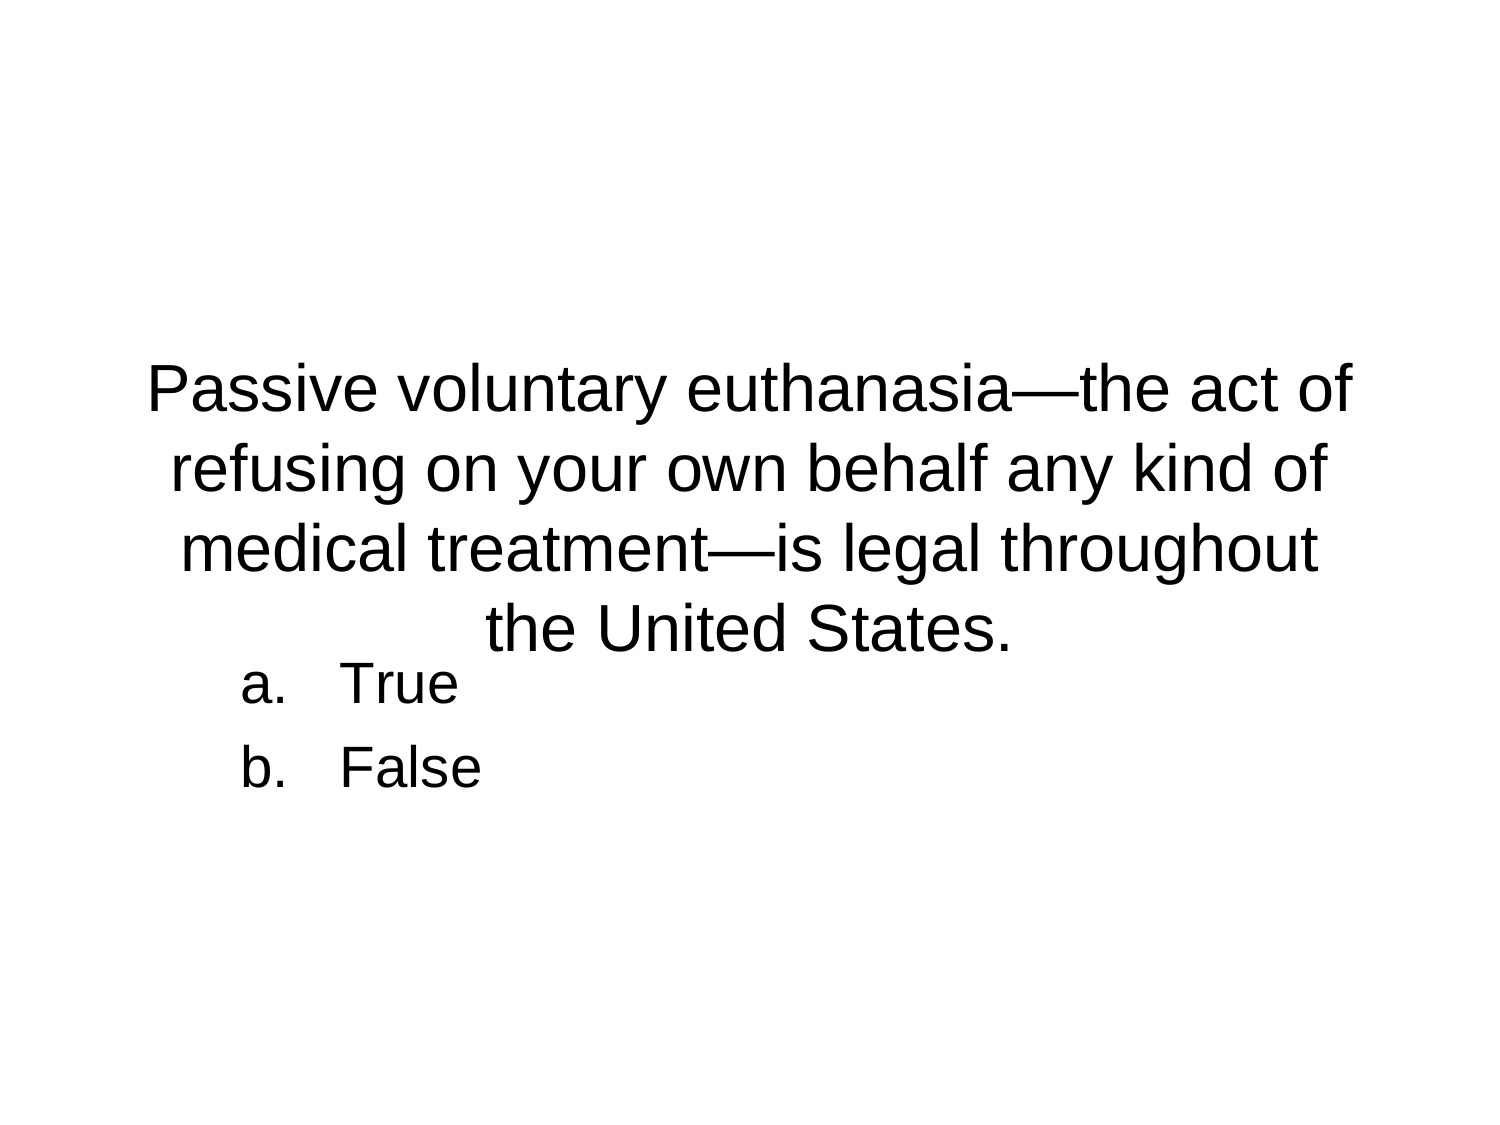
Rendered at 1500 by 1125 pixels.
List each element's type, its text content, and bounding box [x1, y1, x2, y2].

title Passive voluntary euthanasia—the act of refusing on your own behalf any kind of medical treatment—is legal throughout the United States. [112, 337, 1388, 579]
subtitle True False [225, 637, 1276, 925]
